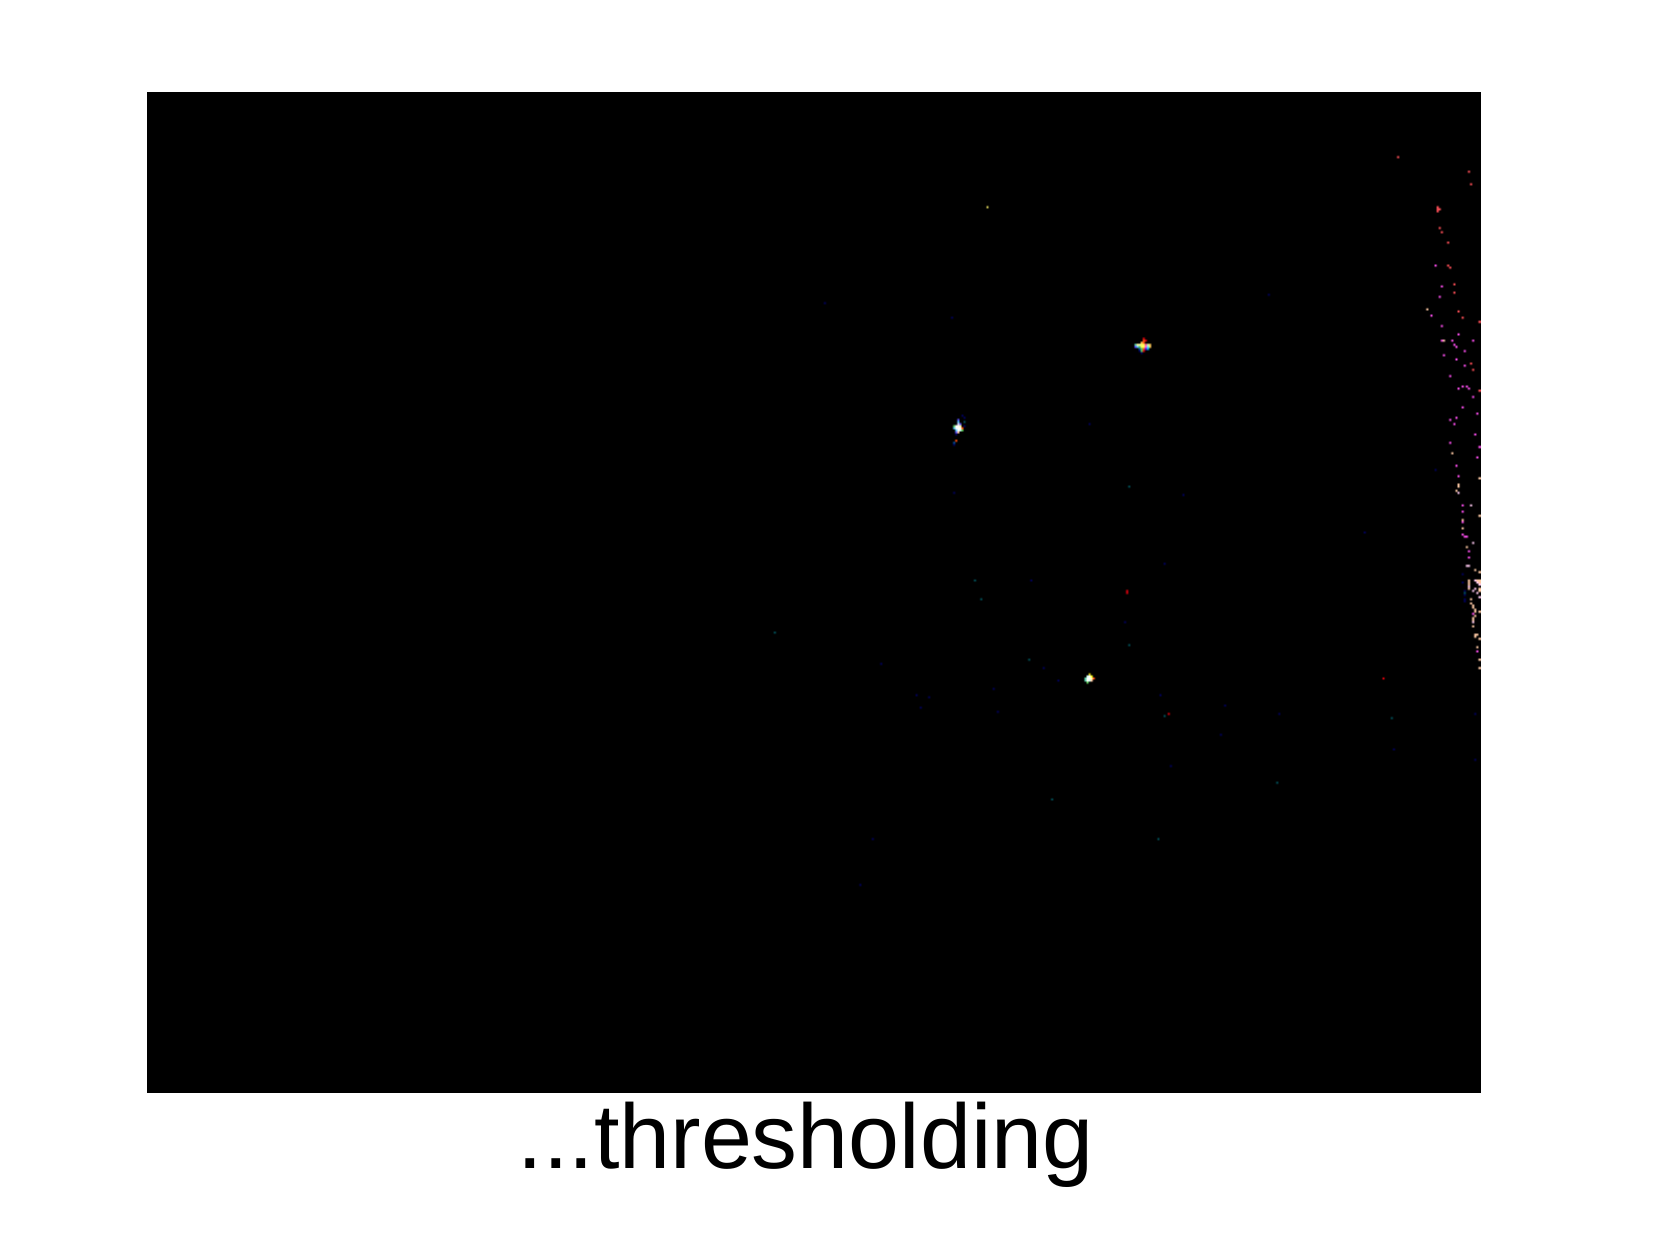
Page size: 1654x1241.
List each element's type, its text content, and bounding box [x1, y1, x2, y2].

title ...thresholding [47, 1062, 1565, 1211]
picture [147, 92, 1481, 1093]
